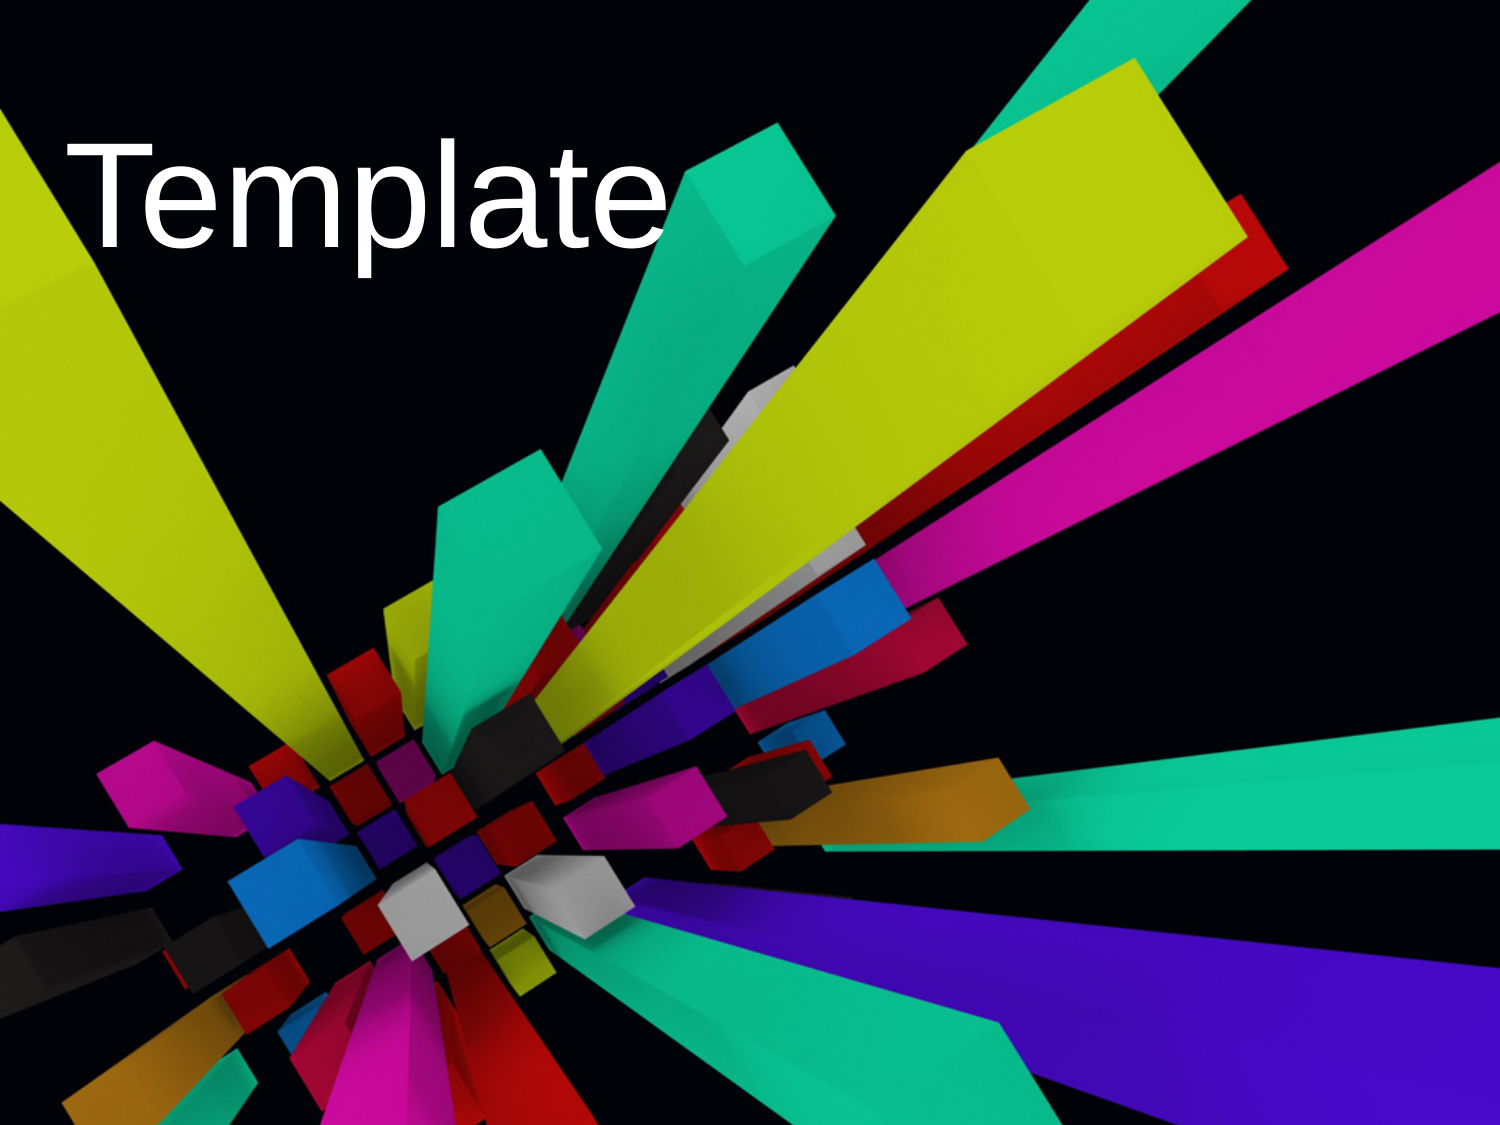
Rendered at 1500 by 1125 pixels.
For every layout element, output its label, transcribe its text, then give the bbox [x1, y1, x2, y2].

picture [0, 0, 1500, 1125]
title Template [50, 74, 1326, 317]
